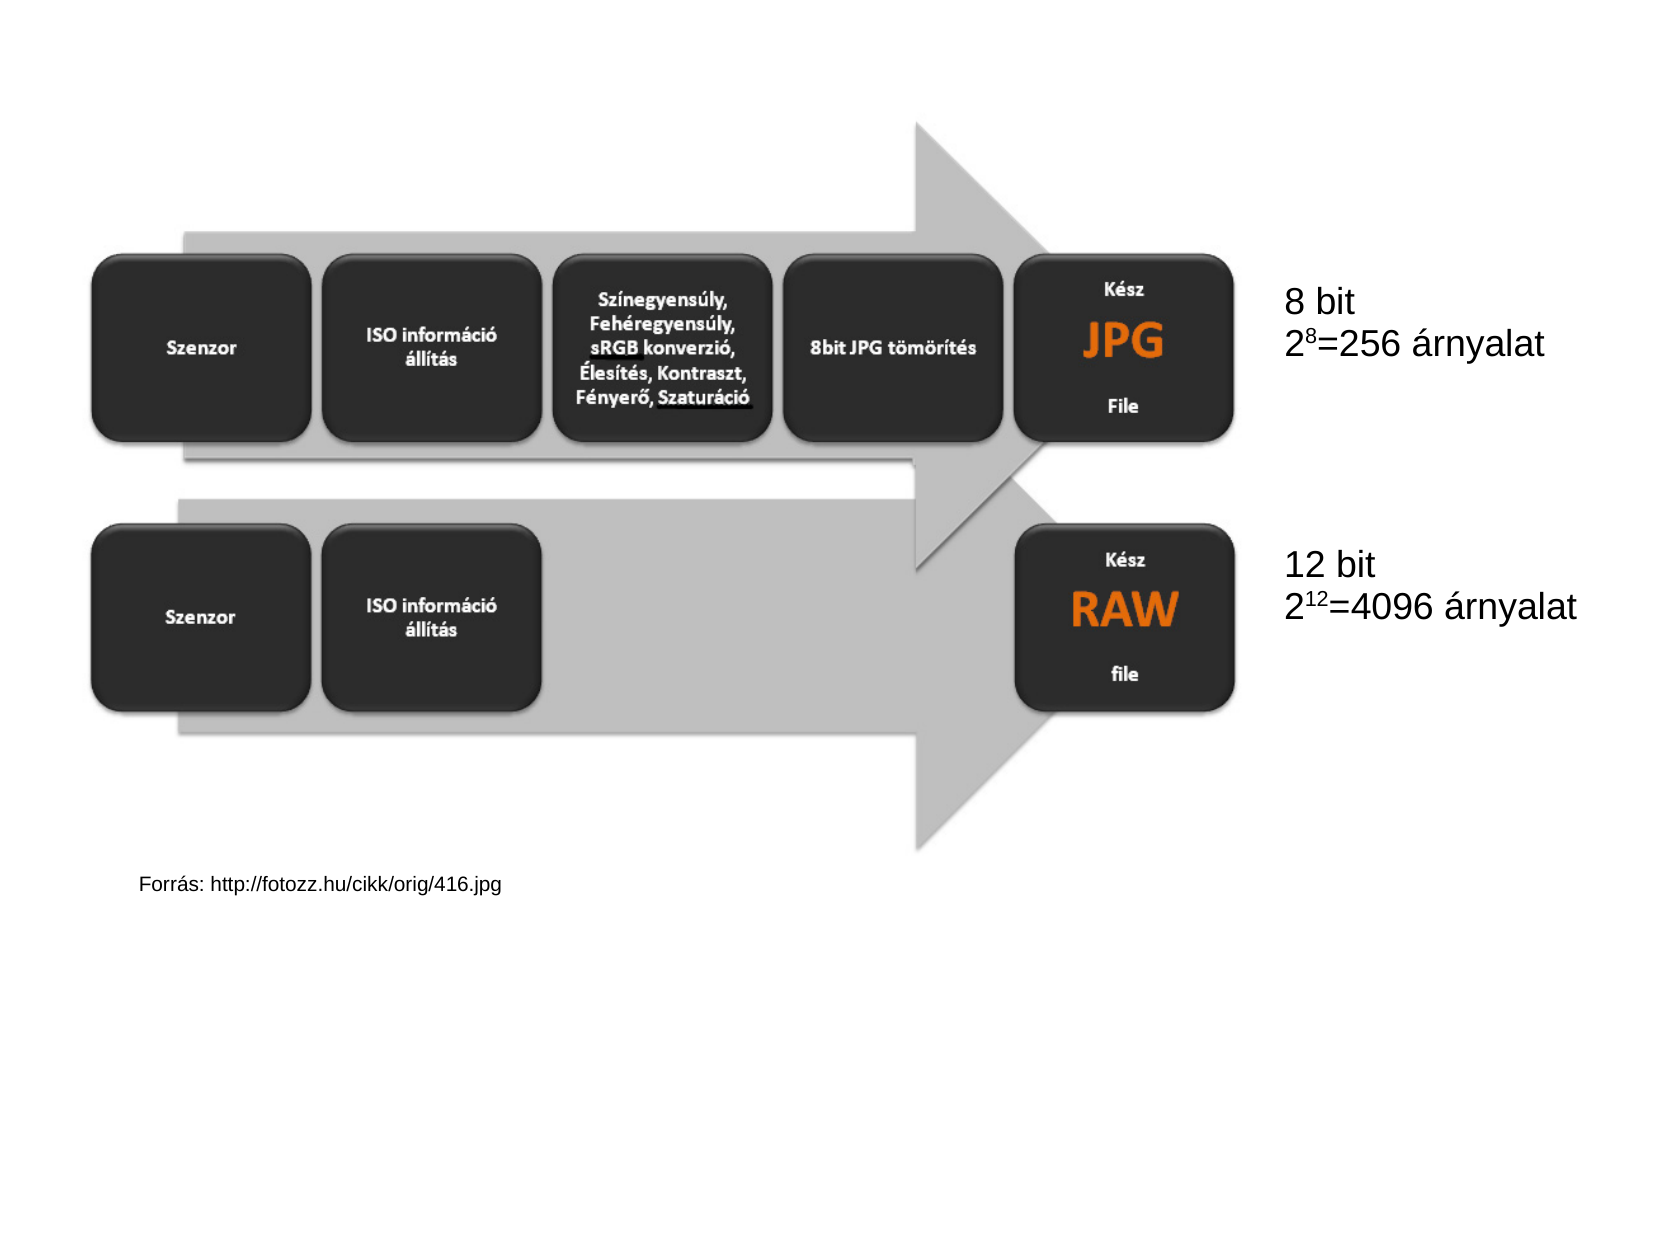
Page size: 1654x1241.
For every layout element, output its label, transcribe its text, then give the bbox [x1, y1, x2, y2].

text_box 8 bit 28=256 árnyalat [1269, 273, 1560, 374]
text_box 12 bit 212=4096 árnyalat [1269, 535, 1592, 637]
picture [73, 103, 1255, 859]
text_box Forrás: http://fotozz.hu/cikk/orig/416.jpg [124, 865, 517, 903]
